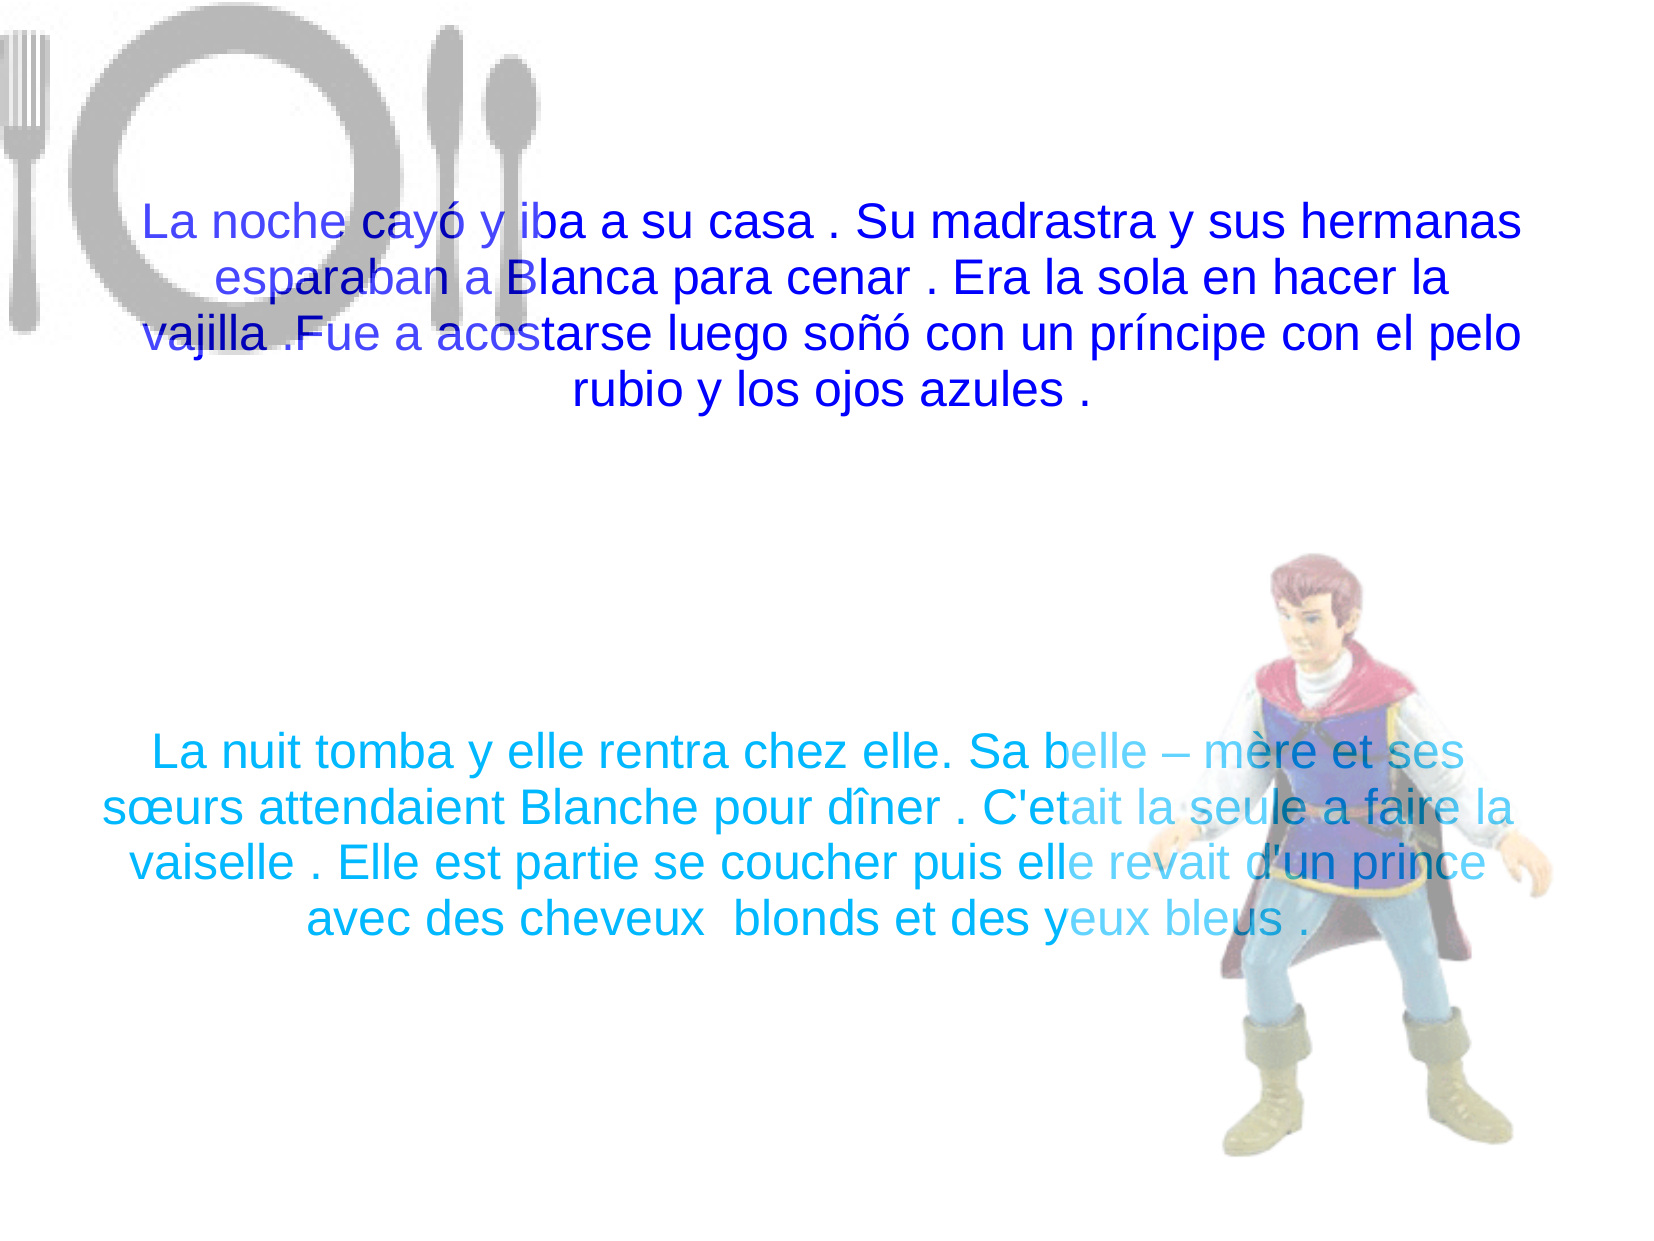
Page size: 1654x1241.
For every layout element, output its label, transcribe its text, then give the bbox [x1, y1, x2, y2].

picture [1066, 464, 1652, 1233]
picture [0, 2, 541, 355]
title La noche cayó y iba a su casa . Su madrastra y sus hermanas esparaban a Blanca para cenar . Era la sola en hacer la vajilla .Fue a acostarse luego soñó con un príncipe con el pelo rubio y los ojos azules . [88, 193, 1577, 417]
subtitle La nuit tomba y elle rentra chez elle. Sa belle – mère et ses sœurs attendaient Blanche pour dîner . C'etait la seule a faire la vaiselle . Elle est partie se coucher puis elle revait d'un prince avec des cheveux blonds et des yeux bleus . [82, 561, 1066, 1109]
